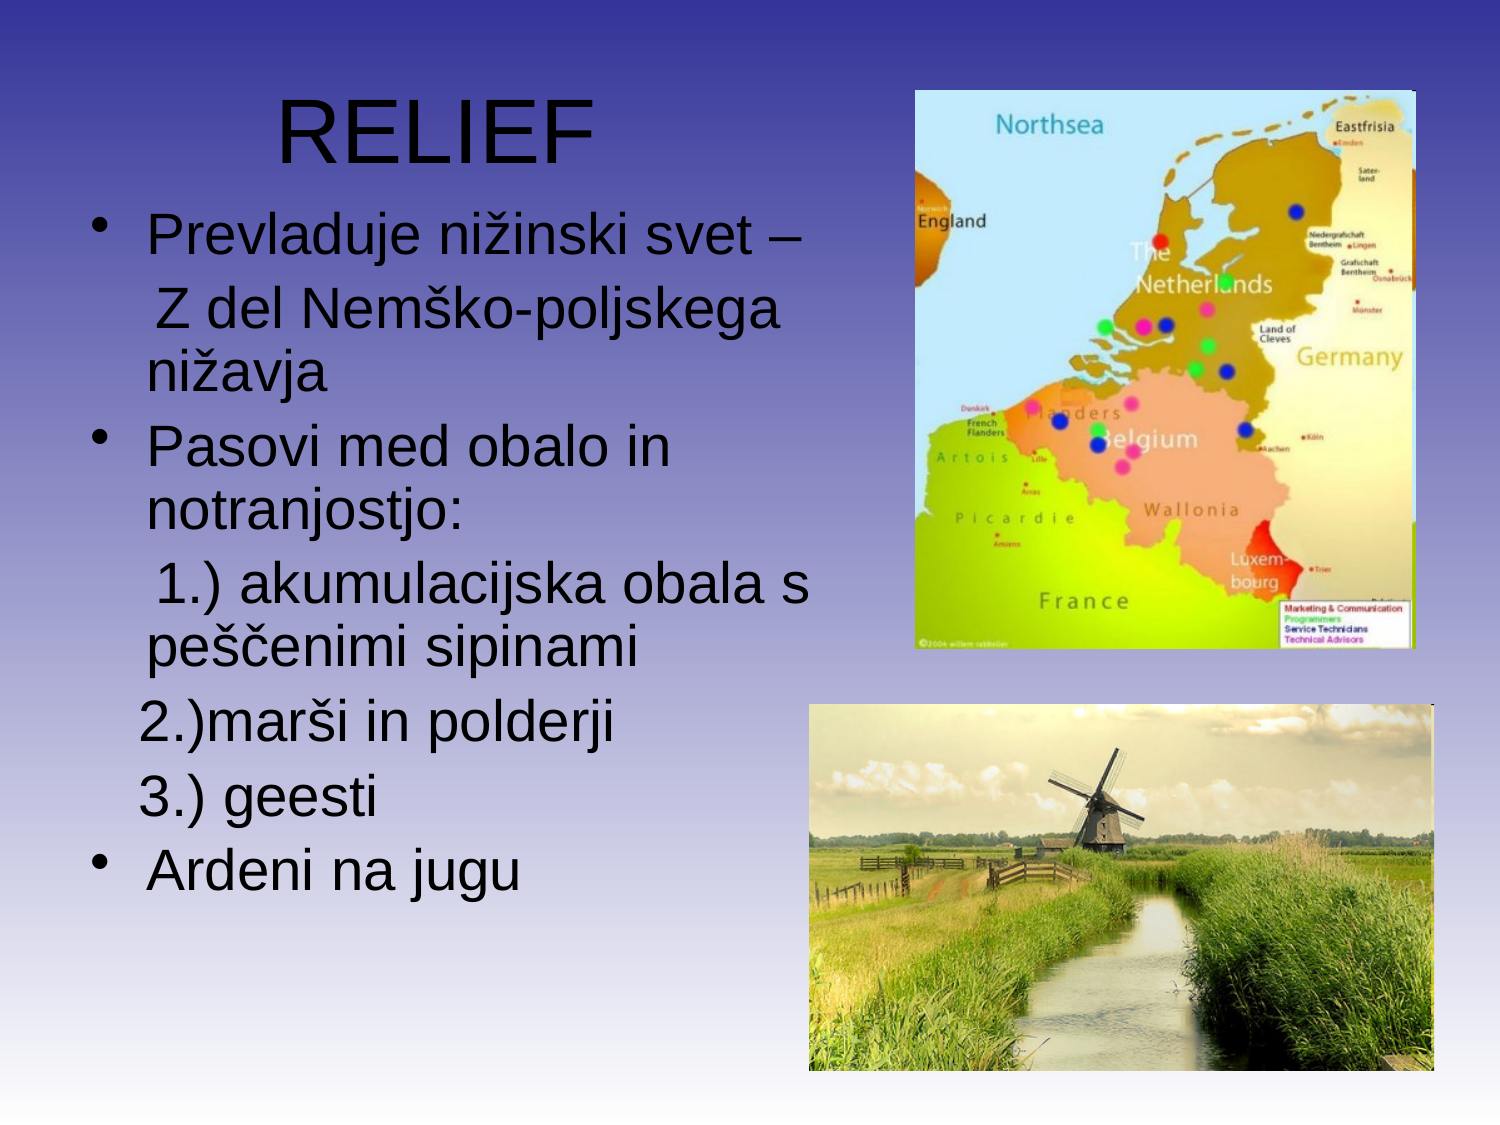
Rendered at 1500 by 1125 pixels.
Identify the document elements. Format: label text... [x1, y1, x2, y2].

picture [809, 704, 1435, 1071]
list Prevladuje nižinski svet – Z del Nemško-poljskega nižavja Pasovi med obalo in notranjostjo: 1.) akumulacijska obala s peščenimi sipinami 2.)marši in polderji 3.) geesti Ardeni na jugu [75, 196, 892, 1005]
title RELIEF [75, 45, 798, 196]
picture [915, 90, 1416, 649]
